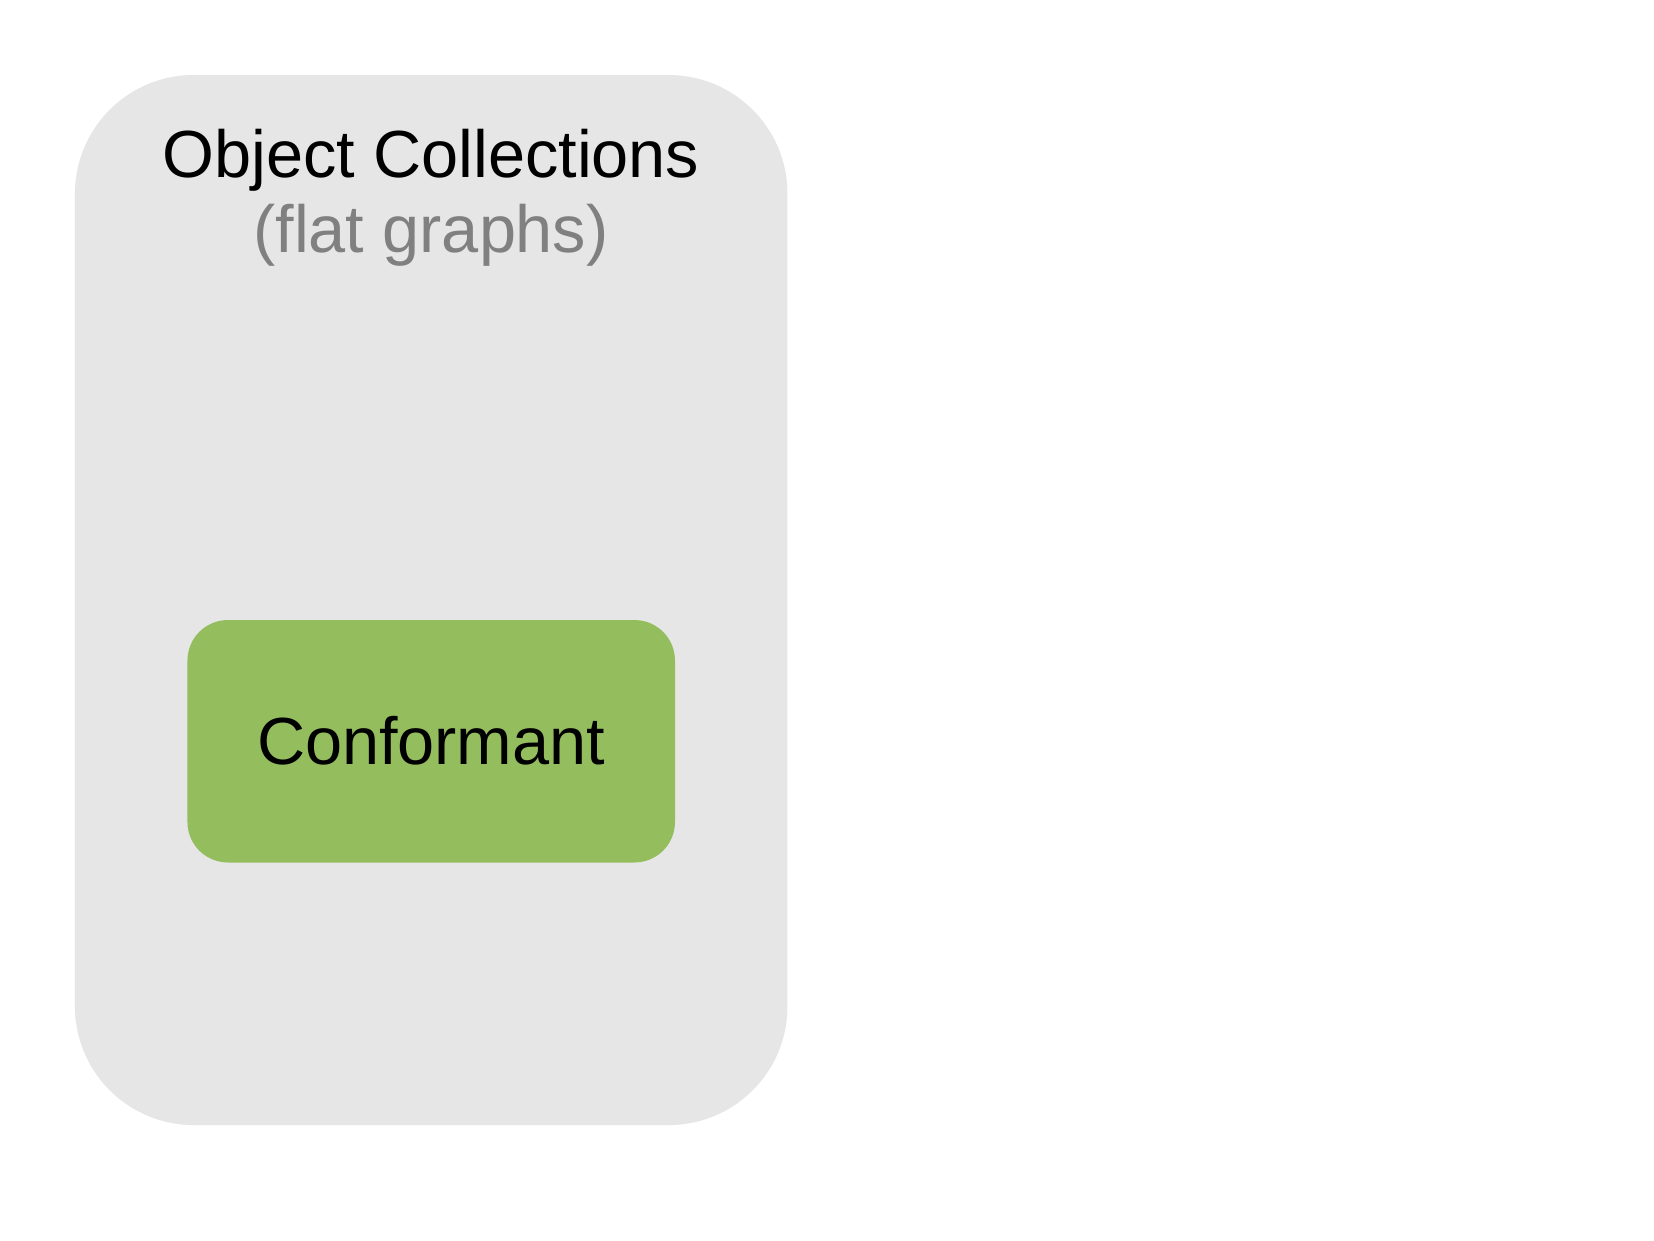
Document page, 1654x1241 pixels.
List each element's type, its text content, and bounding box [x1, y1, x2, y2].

text_box Conformant [187, 620, 676, 863]
text_box Object Collections (flat graphs) [74, 75, 788, 1126]
